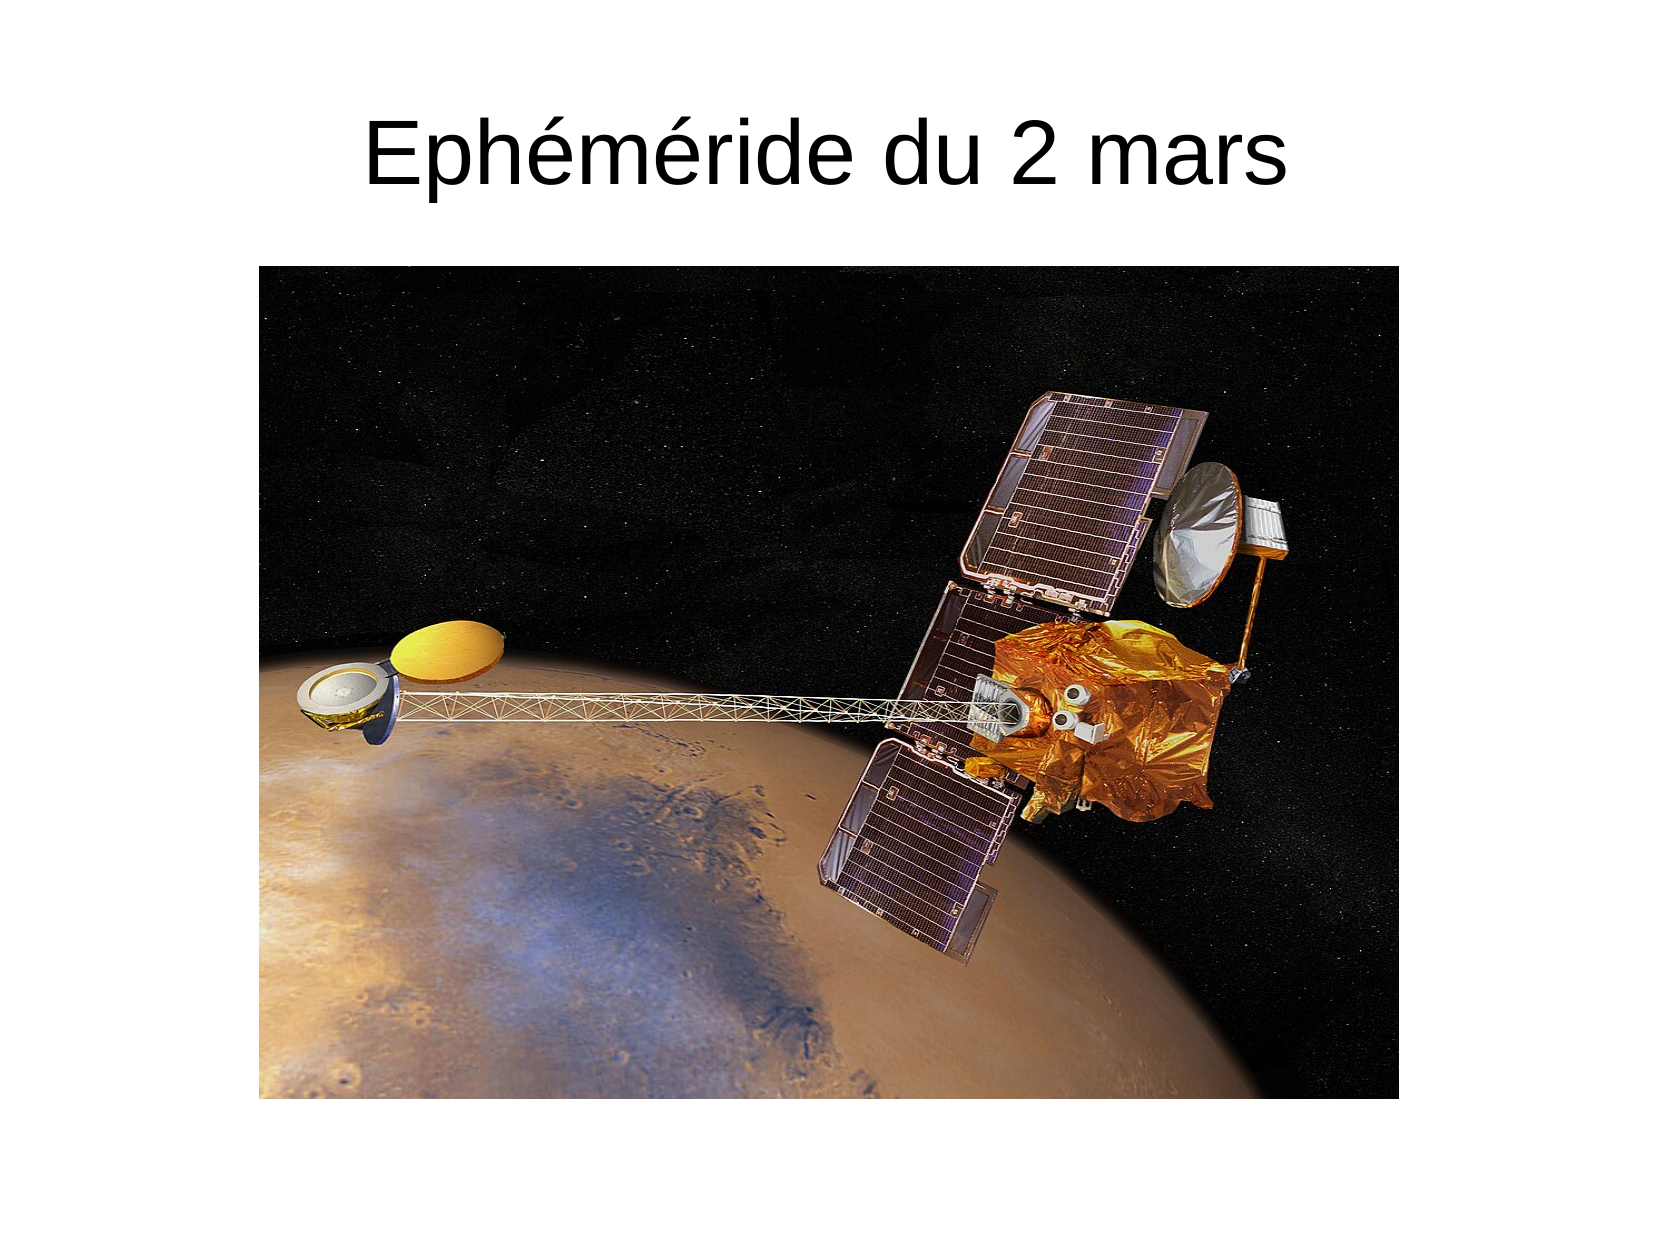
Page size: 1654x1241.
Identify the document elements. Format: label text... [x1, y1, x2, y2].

title Ephéméride du 2 mars [82, 49, 1571, 257]
picture [259, 266, 1399, 1099]
